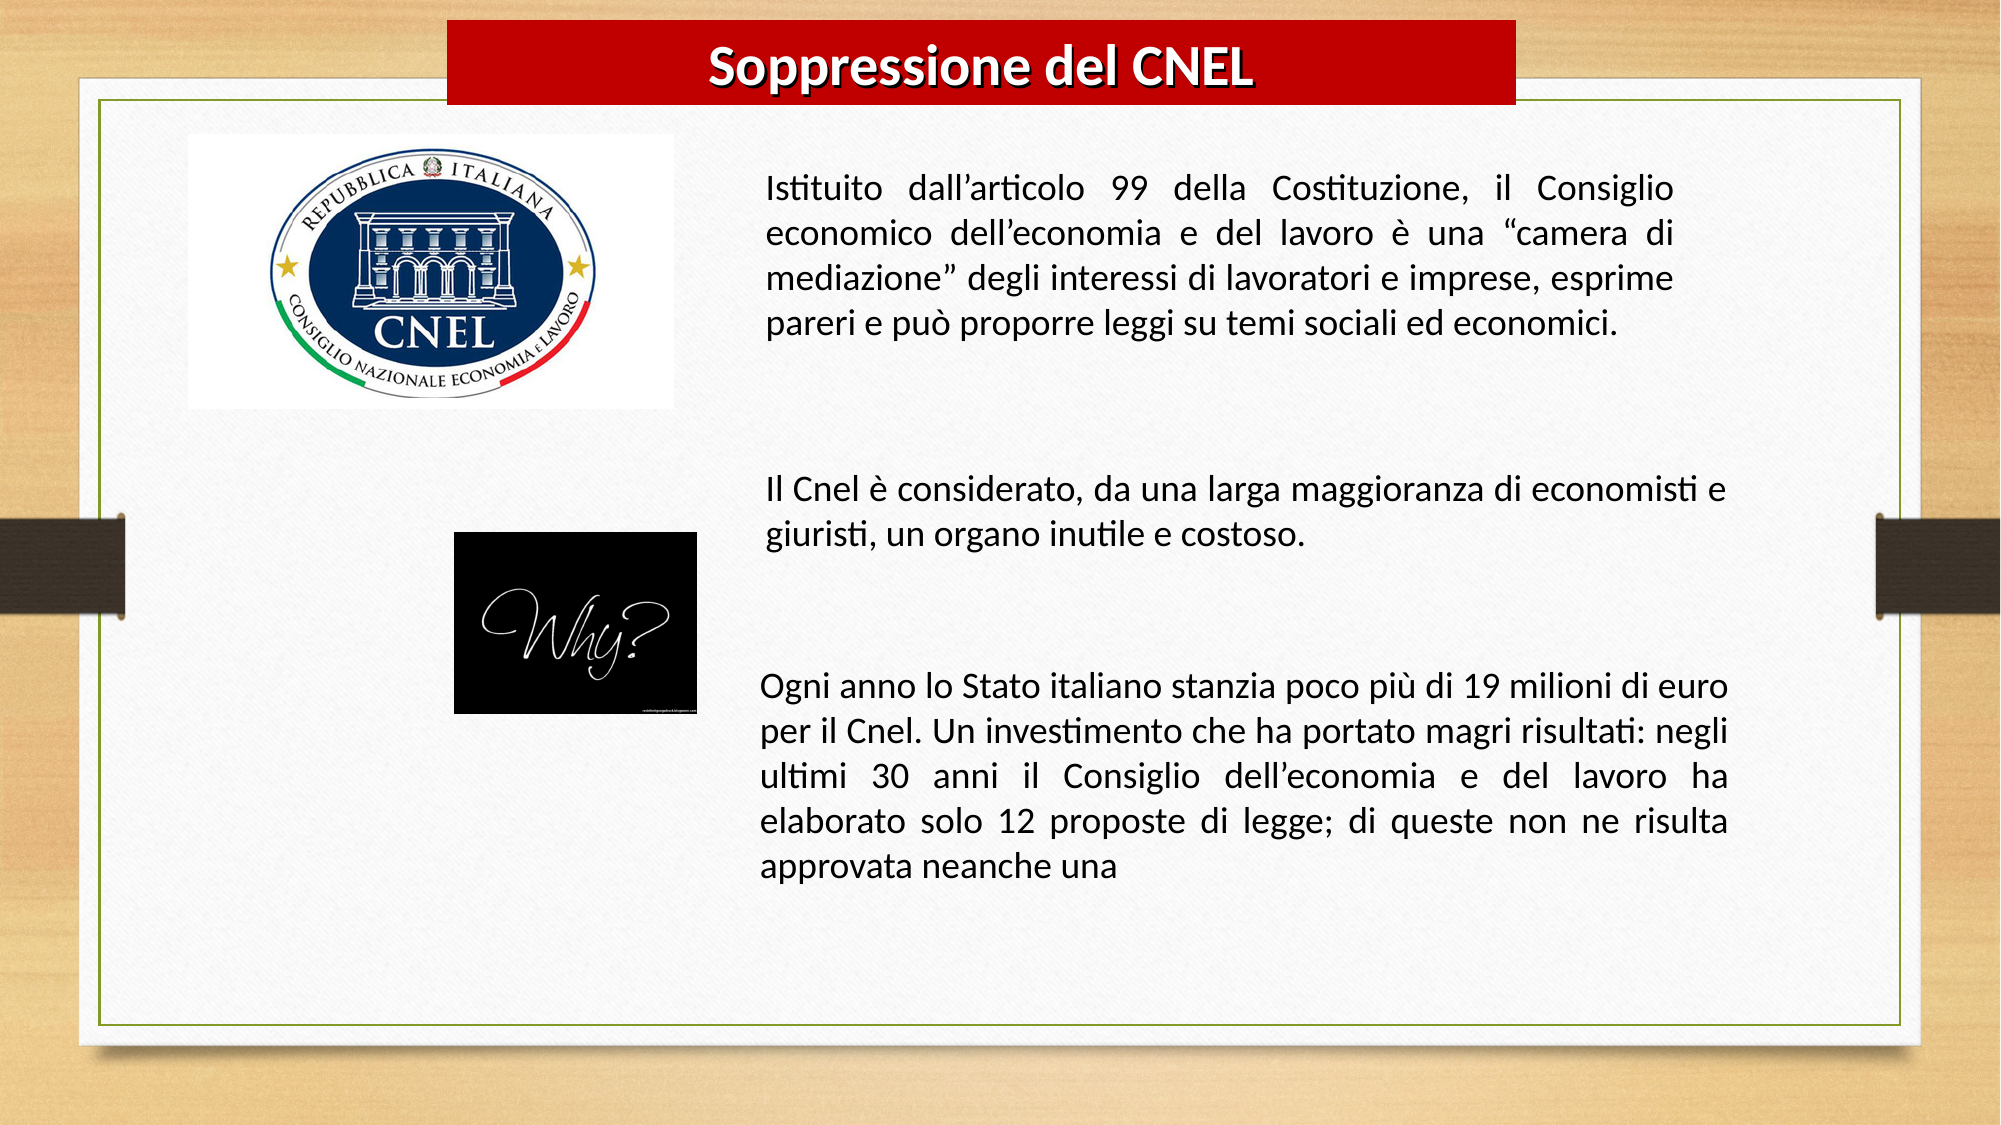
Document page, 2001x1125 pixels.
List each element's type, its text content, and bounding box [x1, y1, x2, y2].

text_box Il Cnel è considerato, da una larga maggioranza di economisti e giuristi, un organo inutile e costoso. [751, 456, 1751, 561]
picture [454, 532, 697, 714]
text_box Soppressione del CNEL [447, 20, 1516, 105]
text_box Istituito dall’articolo 99 della Costituzione, il Consiglio economico dell’economia e del lavoro è una “camera di mediazione” degli interessi di lavoratori e imprese, esprime pareri e può proporre leggi su temi sociali ed economici. [751, 156, 1751, 351]
text_box Ogni anno lo Stato italiano stanzia poco più di 19 milioni di euro per il Cnel. Un investimento che ha portato magri risultati: negli ultimi 30 anni il Consiglio dell’economia e del lavoro ha elaborato solo 12 proposte di legge; di queste non ne risulta approvata neanche una [745, 653, 1745, 893]
picture [188, 134, 674, 409]
